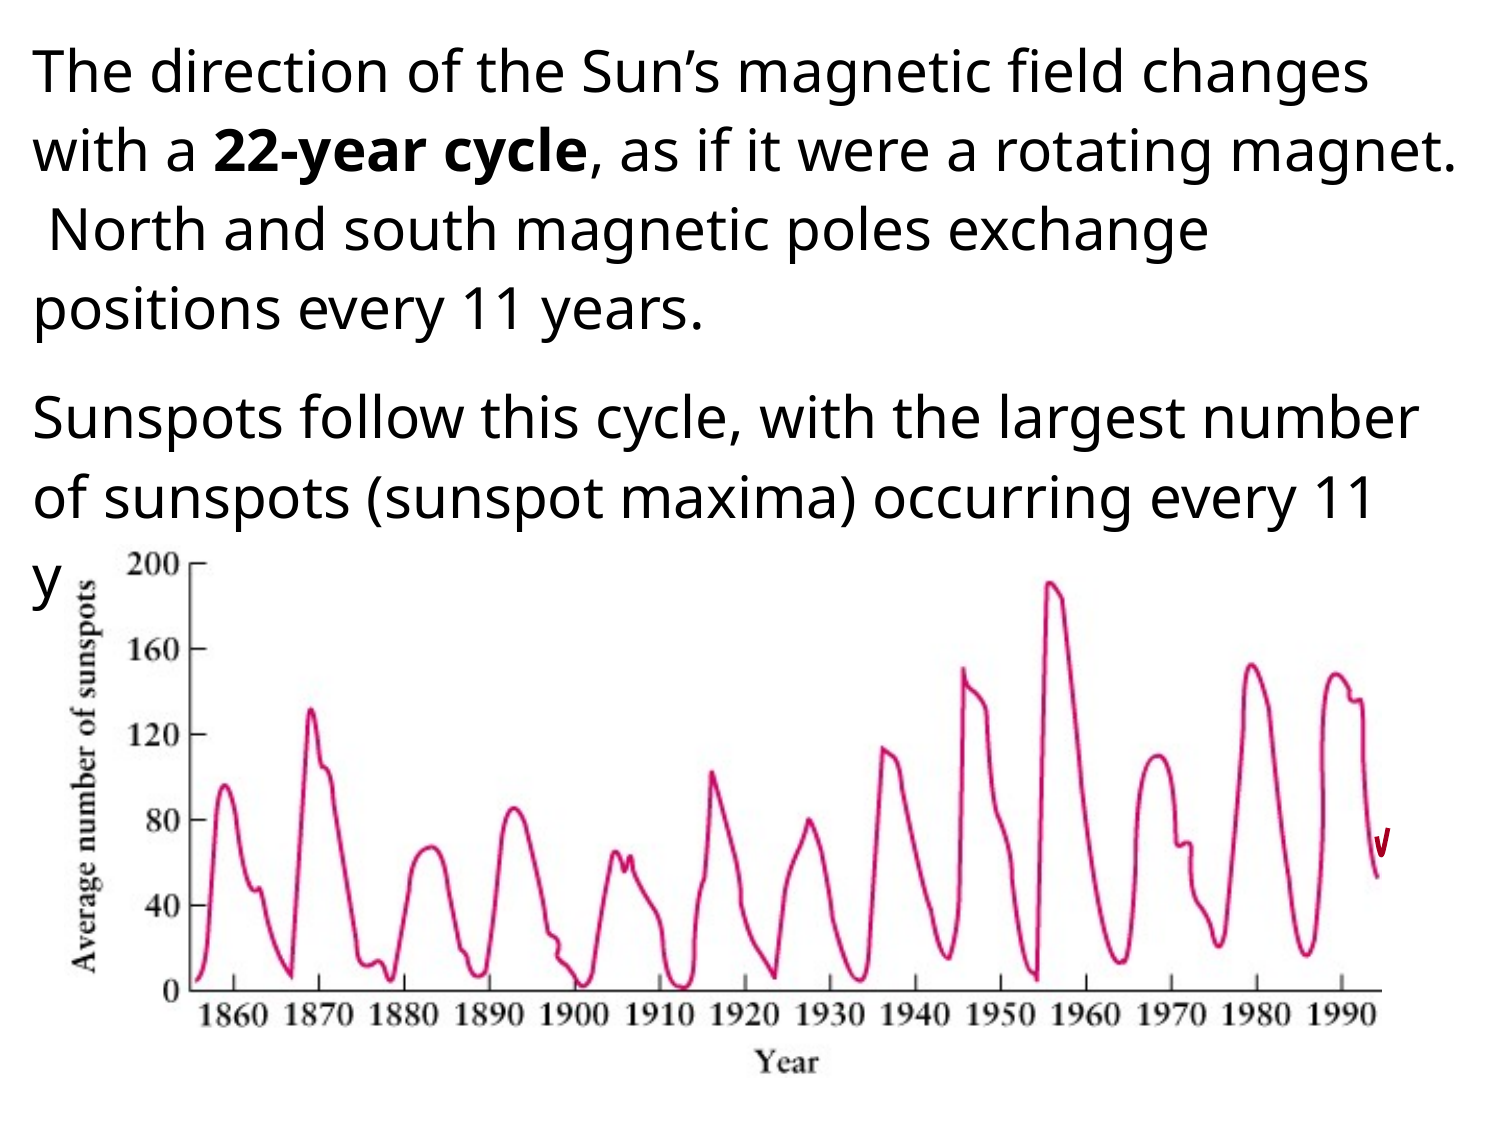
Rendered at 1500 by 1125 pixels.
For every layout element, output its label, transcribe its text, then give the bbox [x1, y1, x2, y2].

picture [64, 544, 1382, 1078]
list The direction of the Sun’s magnetic field changes with a 22-year cycle, as if it were a rotating magnet. North and south magnetic poles exchange positions every 11 years. Sunspots follow this cycle, with the largest number of sunspots (sunspot maxima) occurring every 11 years. [32, 29, 1473, 826]
